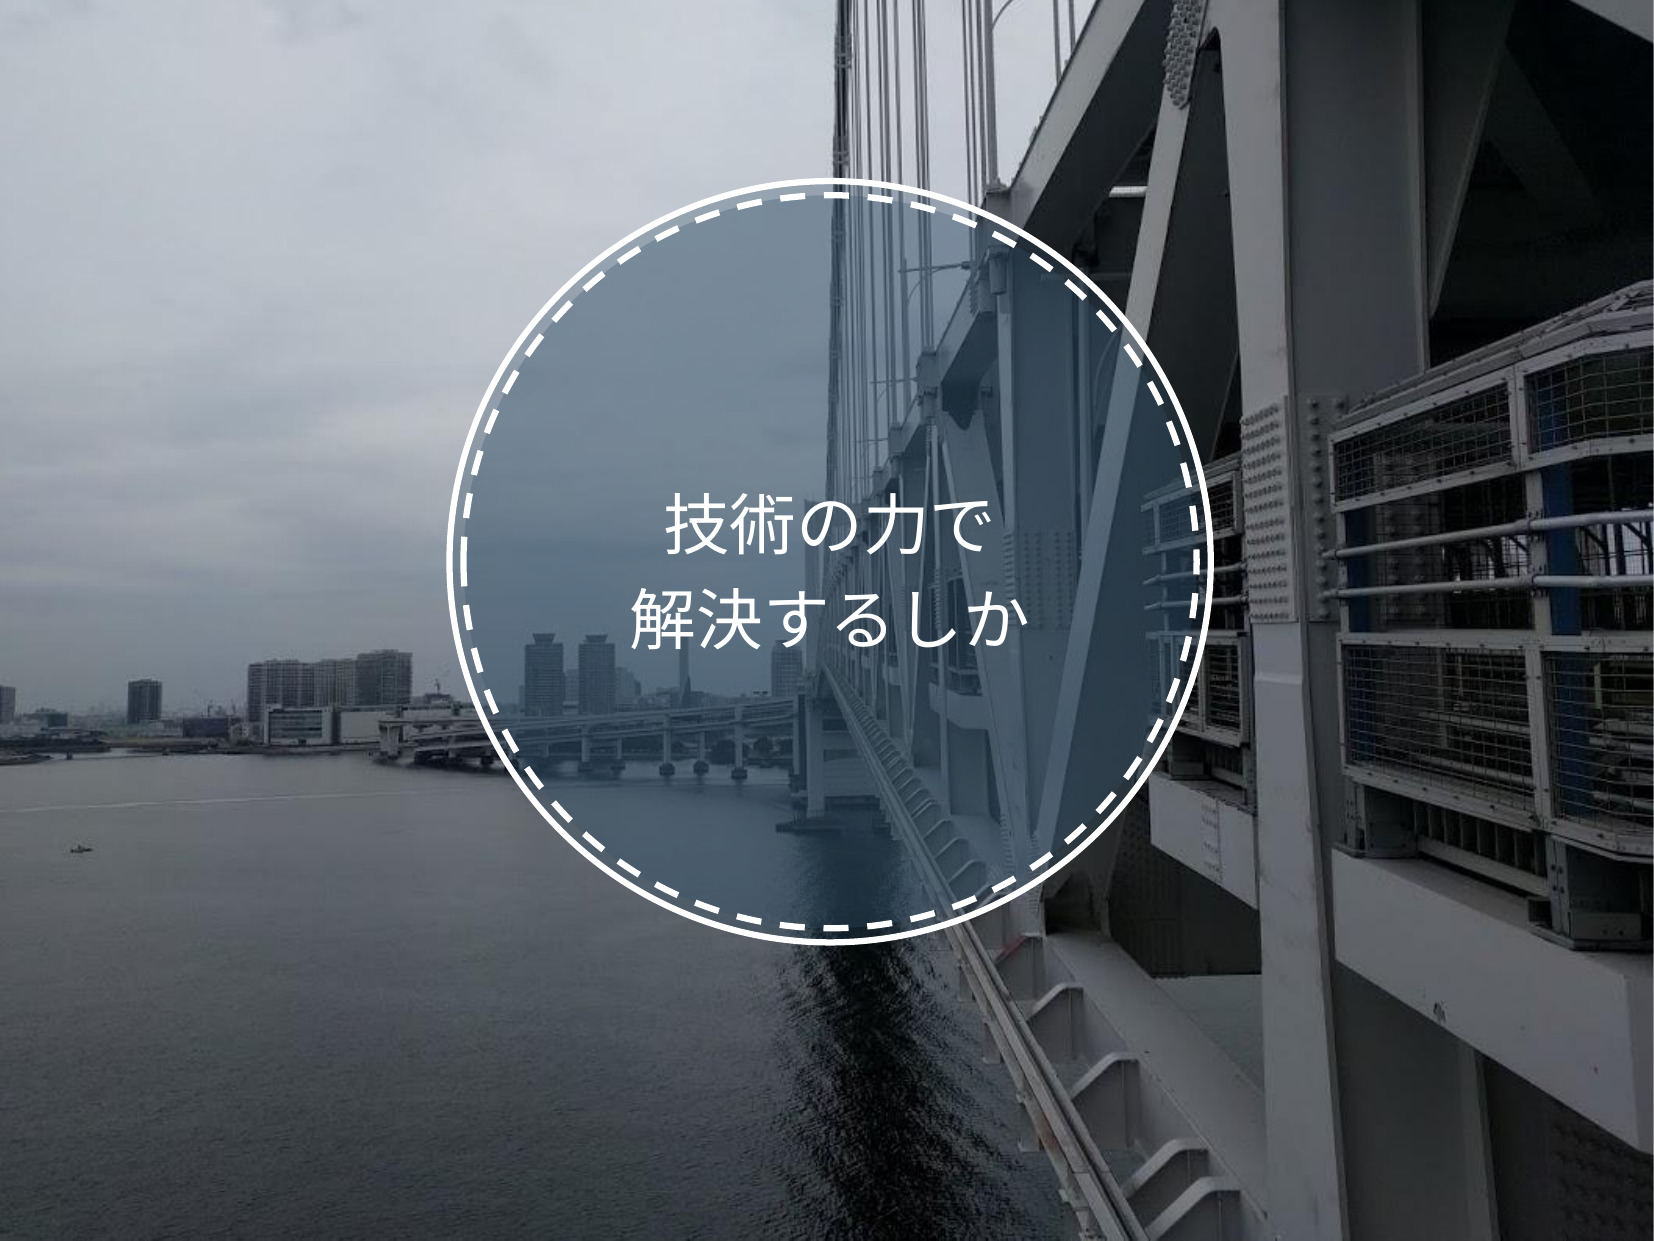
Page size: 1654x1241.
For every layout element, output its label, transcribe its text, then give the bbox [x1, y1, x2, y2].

text_box [510, 768, 1151, 943]
picture [0, 0, 1654, 1241]
text_box [449, 405, 483, 718]
text_box [500, 181, 1161, 372]
text_box 技術の力で 解決するしか [483, 372, 1177, 768]
text_box [1177, 405, 1211, 719]
